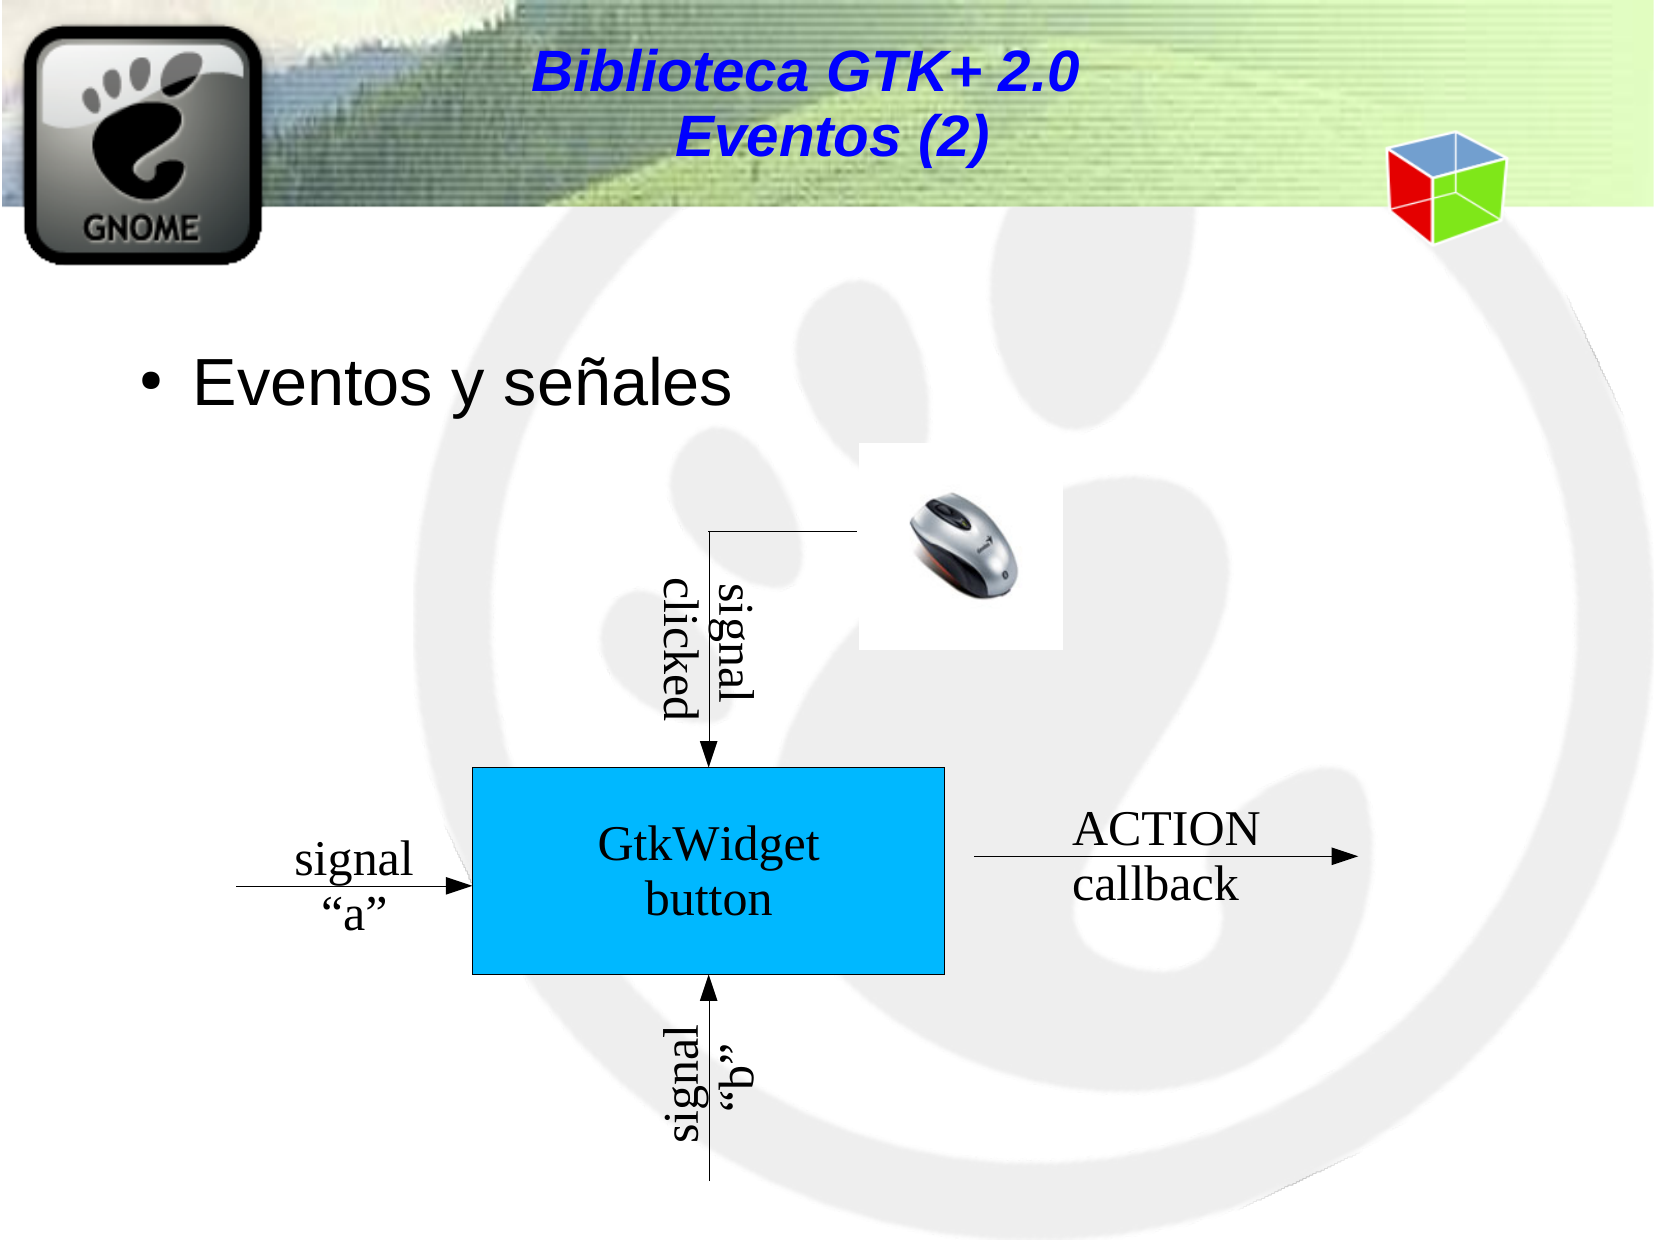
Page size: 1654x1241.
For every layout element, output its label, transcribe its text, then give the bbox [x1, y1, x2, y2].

picture [675, 1127, 686, 1137]
picture [859, 443, 1063, 650]
picture [2, 0, 1654, 1240]
title Biblioteca GTK+ 2.0 Eventos (2) [236, 0, 1359, 208]
list Eventos y señales [121, 344, 1534, 1127]
text_box GtkWidget button [472, 767, 945, 975]
